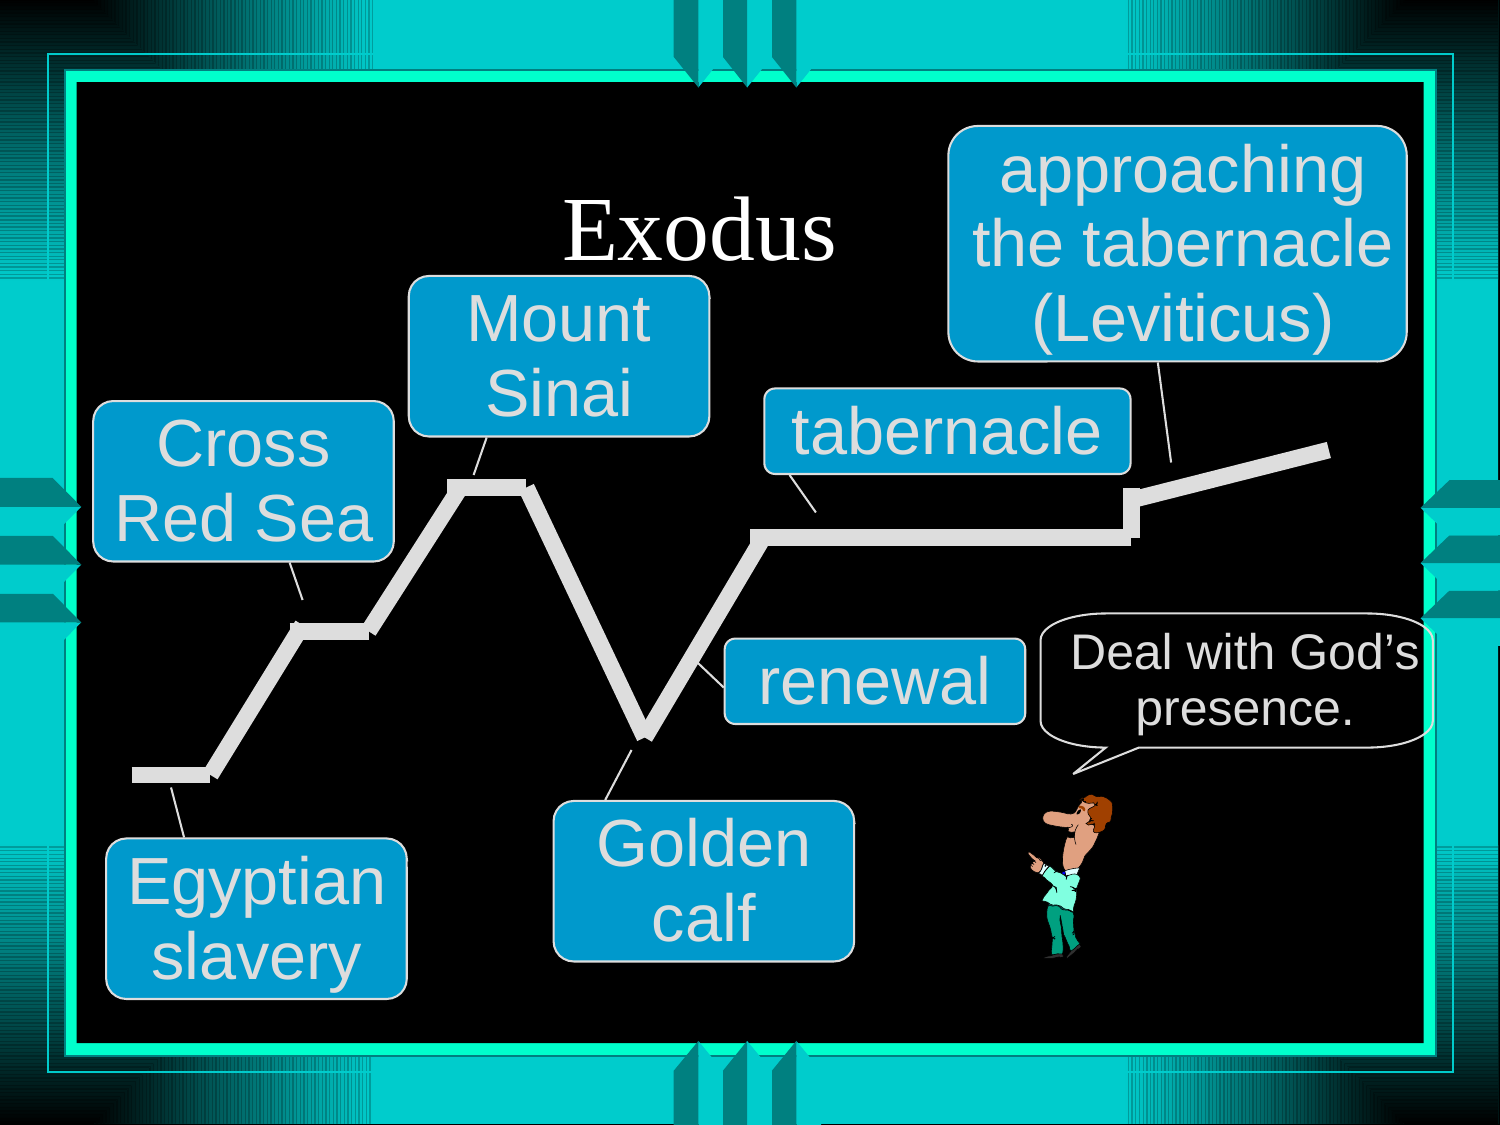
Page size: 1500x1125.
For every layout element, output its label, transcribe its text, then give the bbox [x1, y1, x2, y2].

chart [1027, 793, 1114, 960]
text_box approaching the tabernacle (Leviticus) [948, 125, 1407, 362]
text_box Egyptian slavery [106, 838, 407, 999]
text_box renewal [724, 638, 1026, 725]
text_box Golden calf [553, 800, 855, 962]
text_box Cross Red Sea [93, 401, 394, 562]
text_box tabernacle [764, 388, 1131, 474]
text_box Deal with God’s presence. [1040, 613, 1433, 774]
title Exodus [112, 99, 1288, 288]
text_box Mount Sinai [408, 275, 710, 437]
